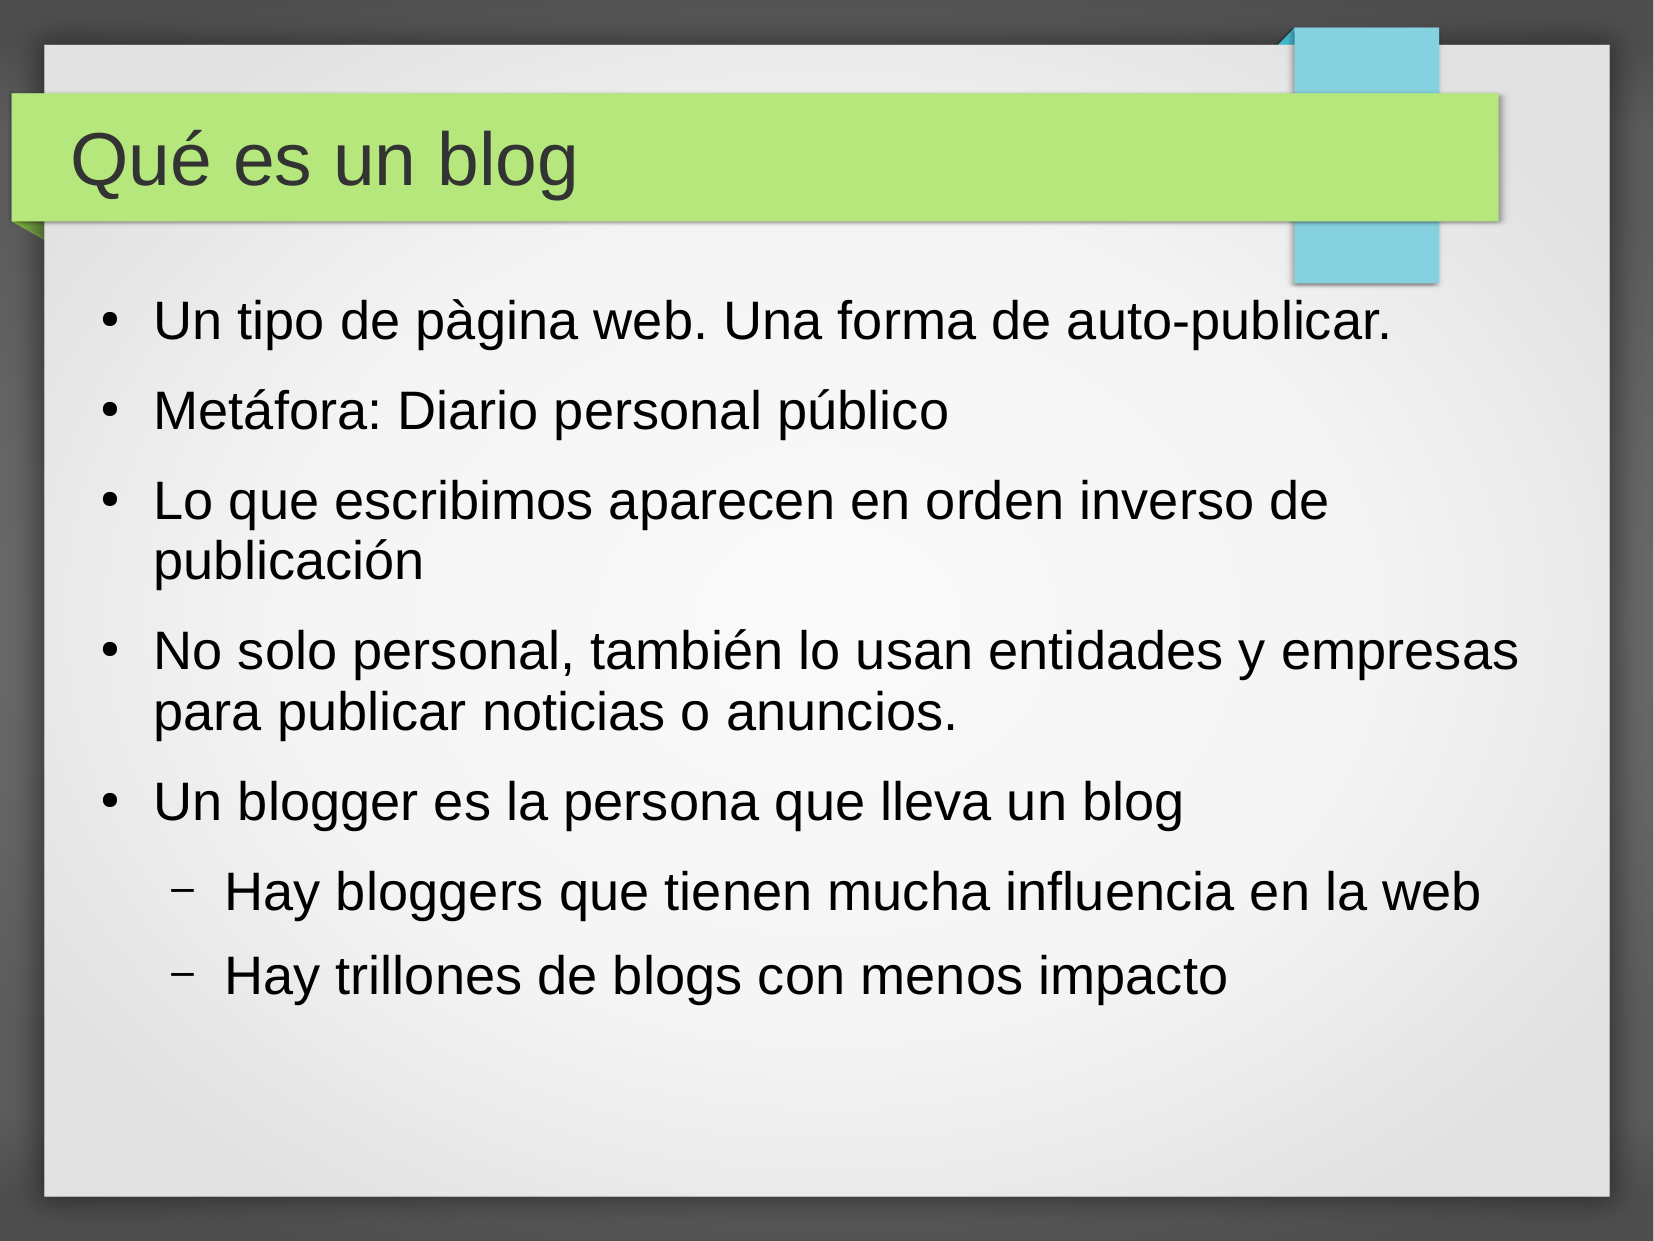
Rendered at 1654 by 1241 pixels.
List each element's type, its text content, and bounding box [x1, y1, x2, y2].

list Un tipo de pàgina web. Una forma de auto-publicar. Metáfora: Diario personal público Lo que escribimos aparecen en orden inverso de publicación No solo personal, también lo usan entidades y empresas para publicar noticias o anuncios. Un blogger es la persona que lleva un blog Hay bloggers que tienen mucha influencia en la web Hay trillones de blogs con menos impacto [82, 290, 1571, 1109]
picture [0, 0, 1654, 1241]
title Qué es un blog [70, 106, 1229, 213]
